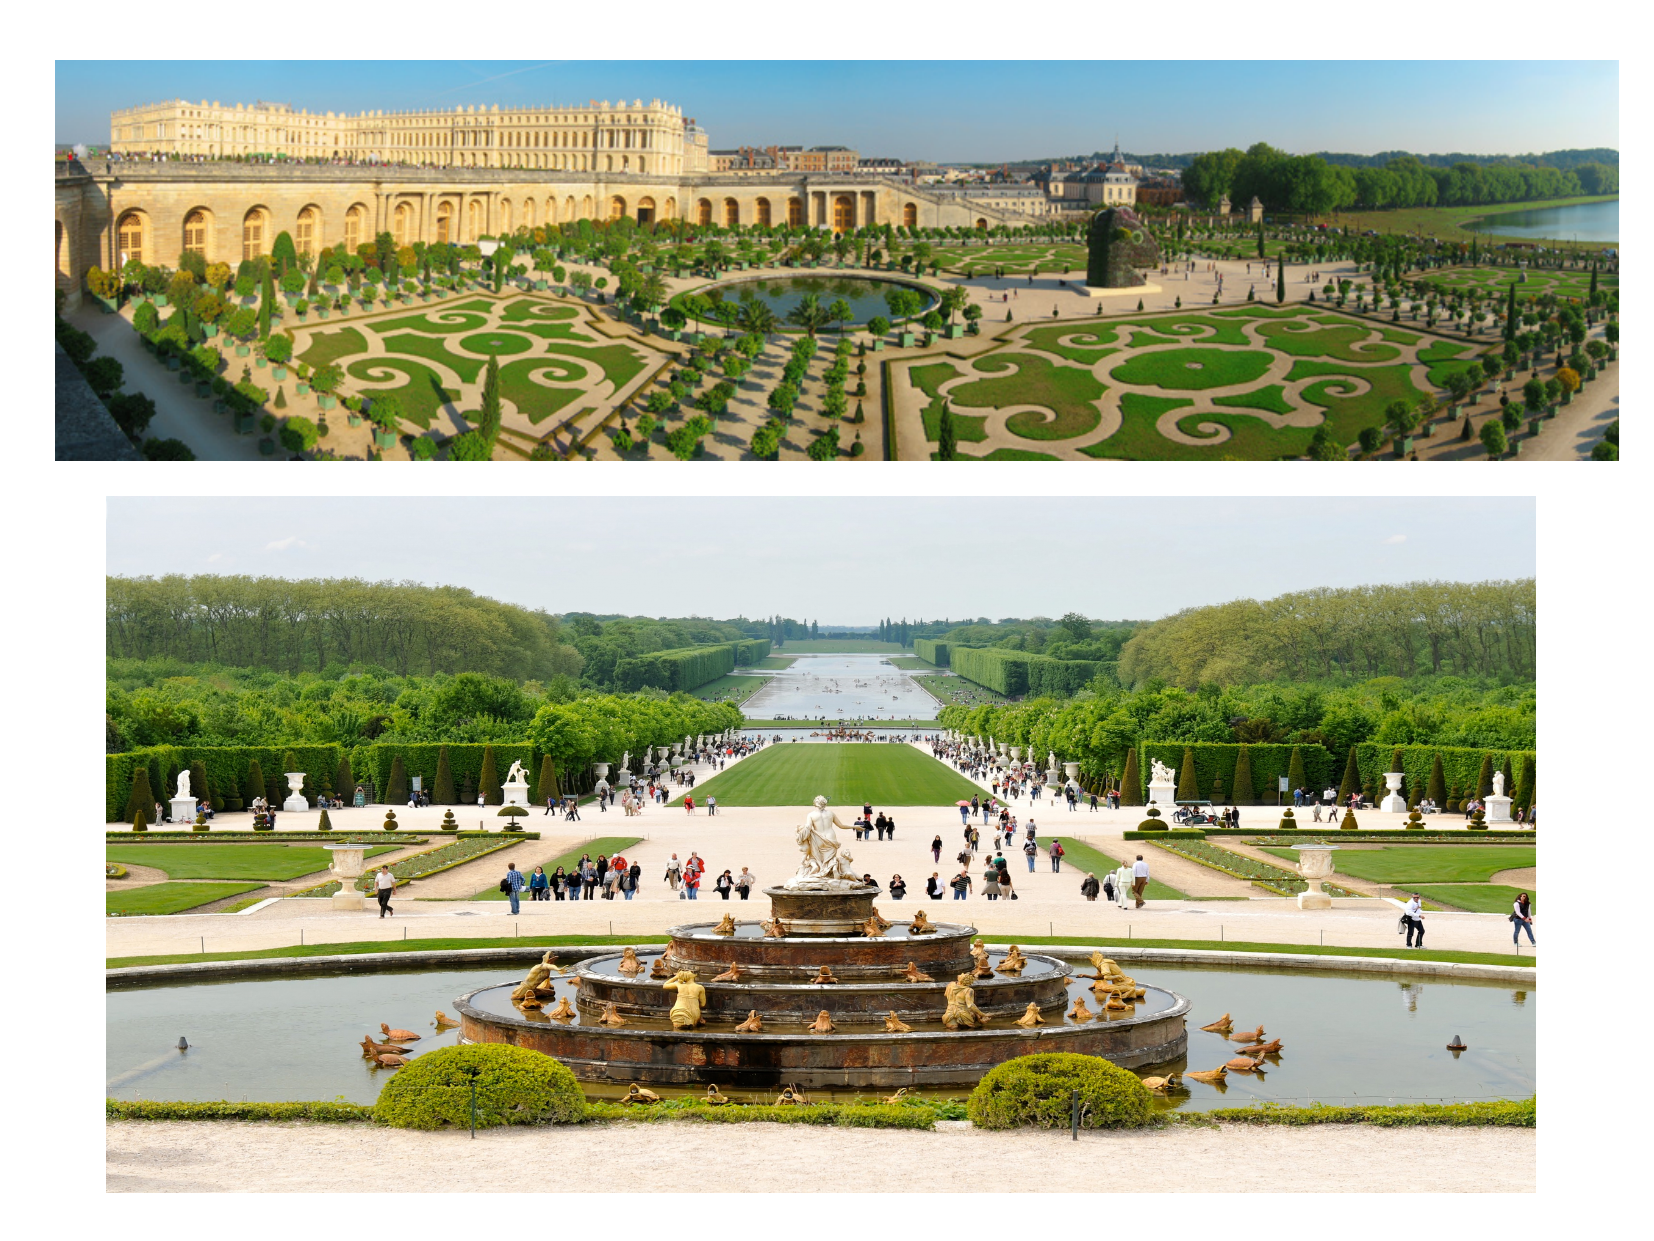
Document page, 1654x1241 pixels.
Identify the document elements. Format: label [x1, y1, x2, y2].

picture [55, 60, 1619, 461]
picture [106, 496, 1536, 1193]
